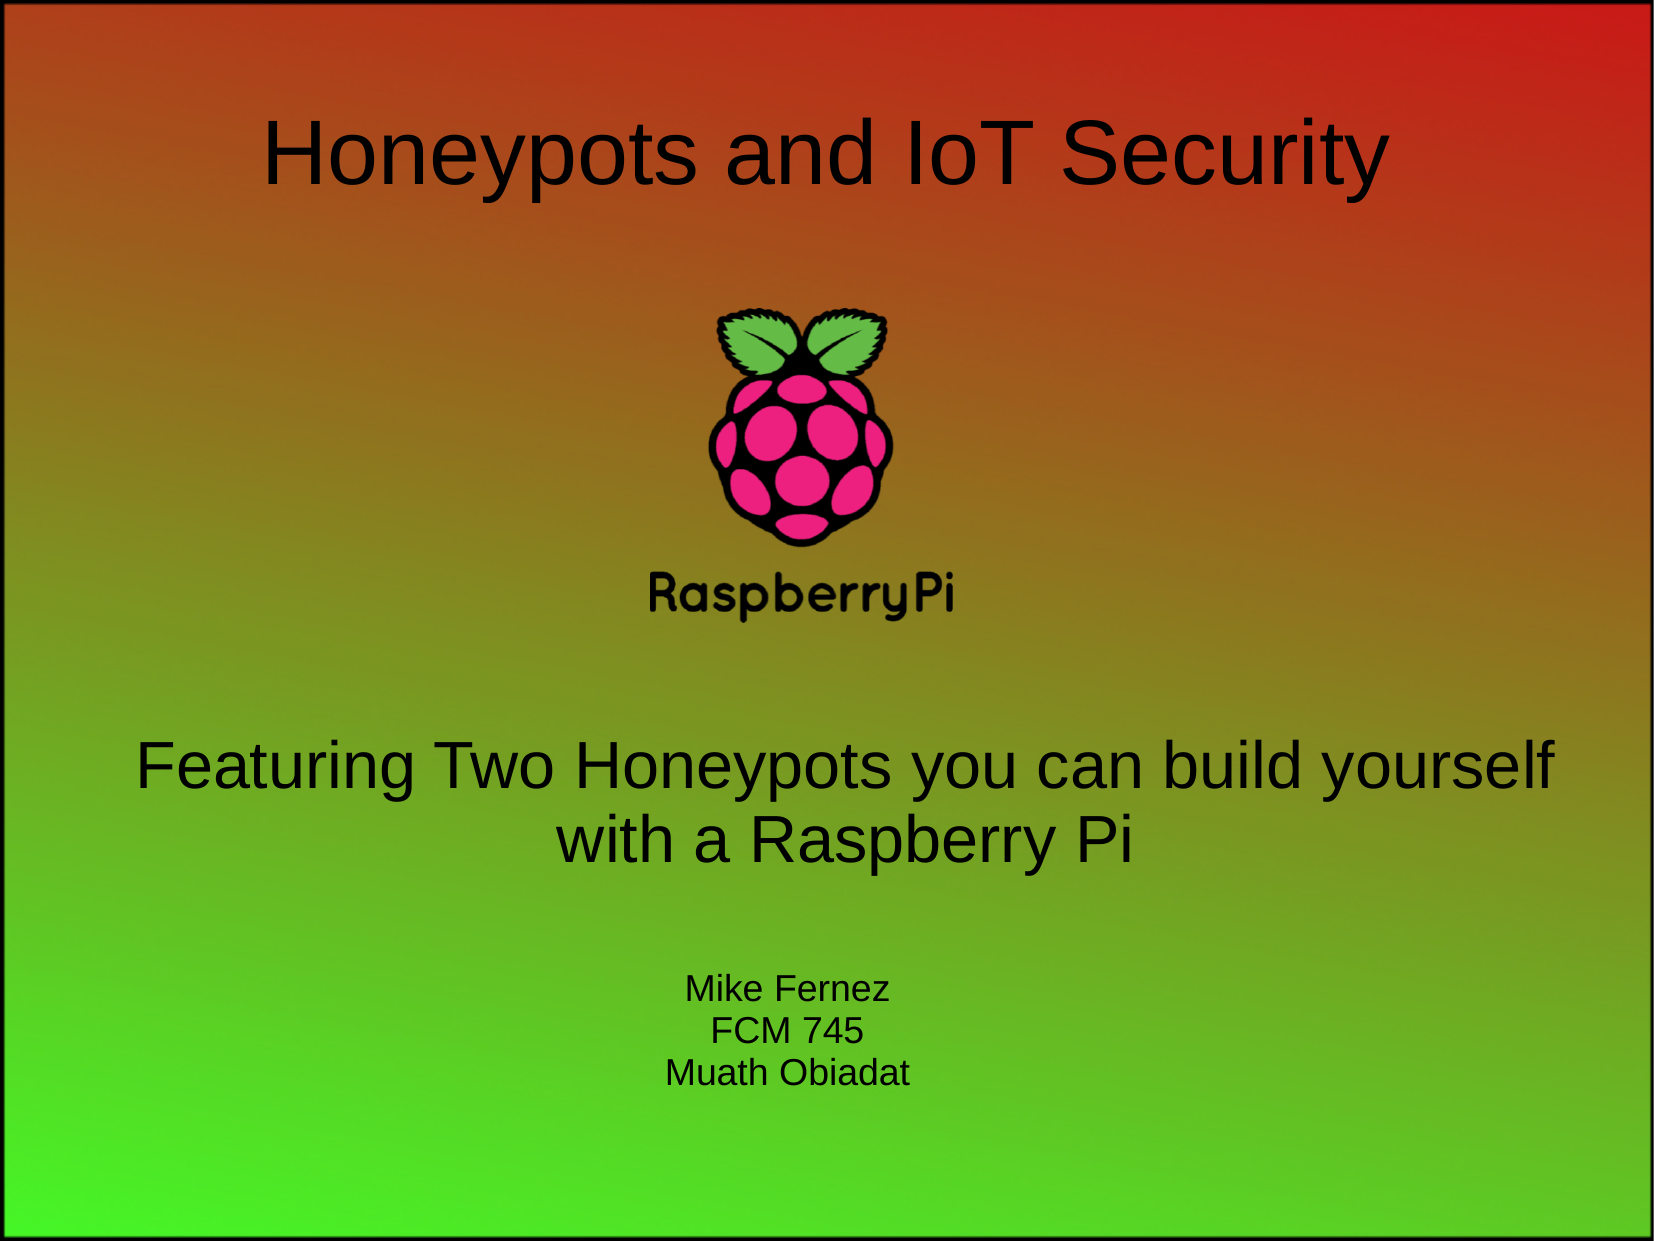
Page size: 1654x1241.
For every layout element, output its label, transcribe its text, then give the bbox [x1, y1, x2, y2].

subtitle Featuring Two Honeypots you can build yourself with a Raspberry Pi [101, 675, 1591, 931]
title Honeypots and IoT Security [82, 49, 1571, 257]
text_box Mike Fernez FCM 745 Muath Obiadat [195, 960, 1381, 1101]
picture [0, 0, 1654, 1241]
